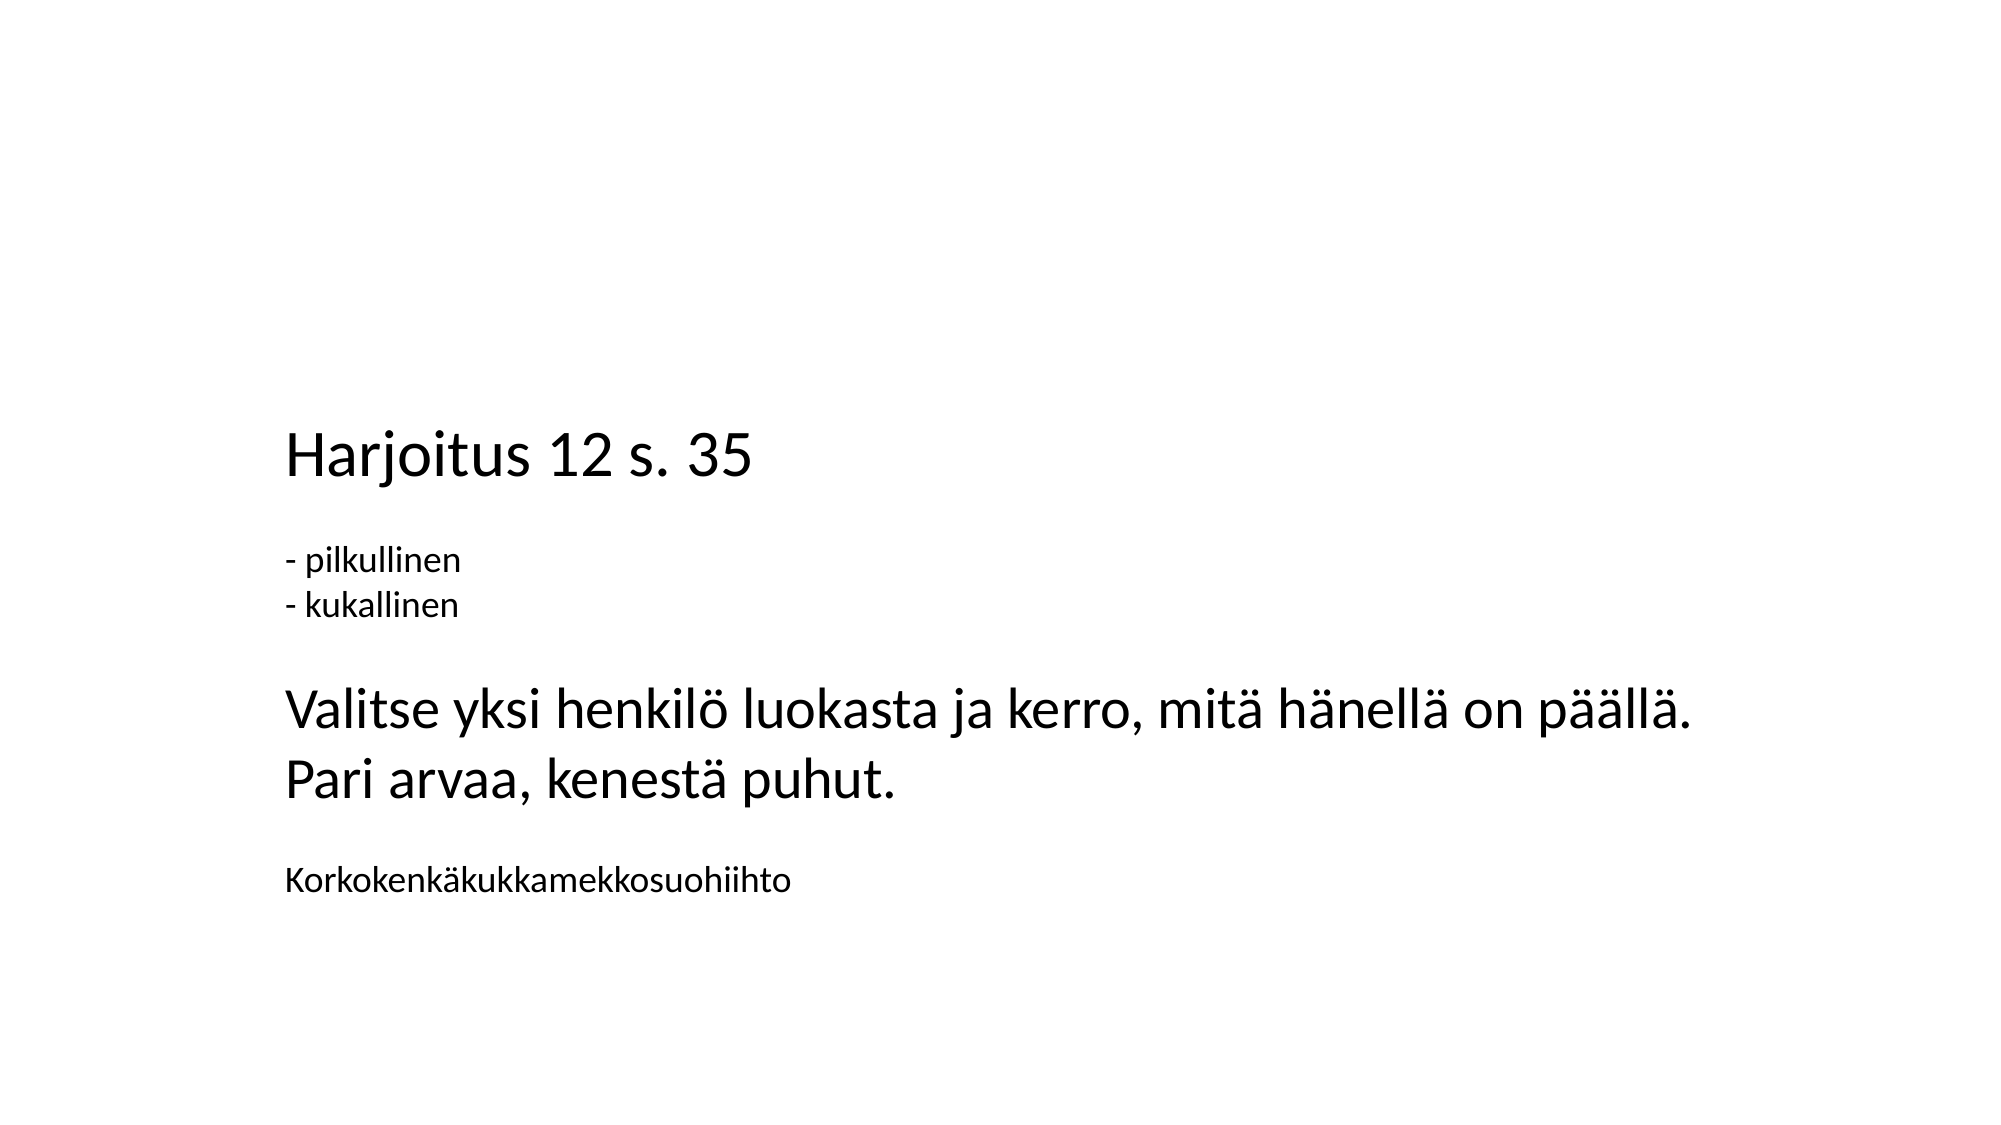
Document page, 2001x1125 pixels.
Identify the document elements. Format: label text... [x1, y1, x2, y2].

text_box Harjoitus 12 s. 35 - pilkullinen - kukallinen Valitse yksi henkilö luokasta ja kerro, mitä hänellä on päällä. Pari arvaa, kenestä puhut. Korkokenkäkukkamekkosuohiihto [270, 402, 1739, 913]
